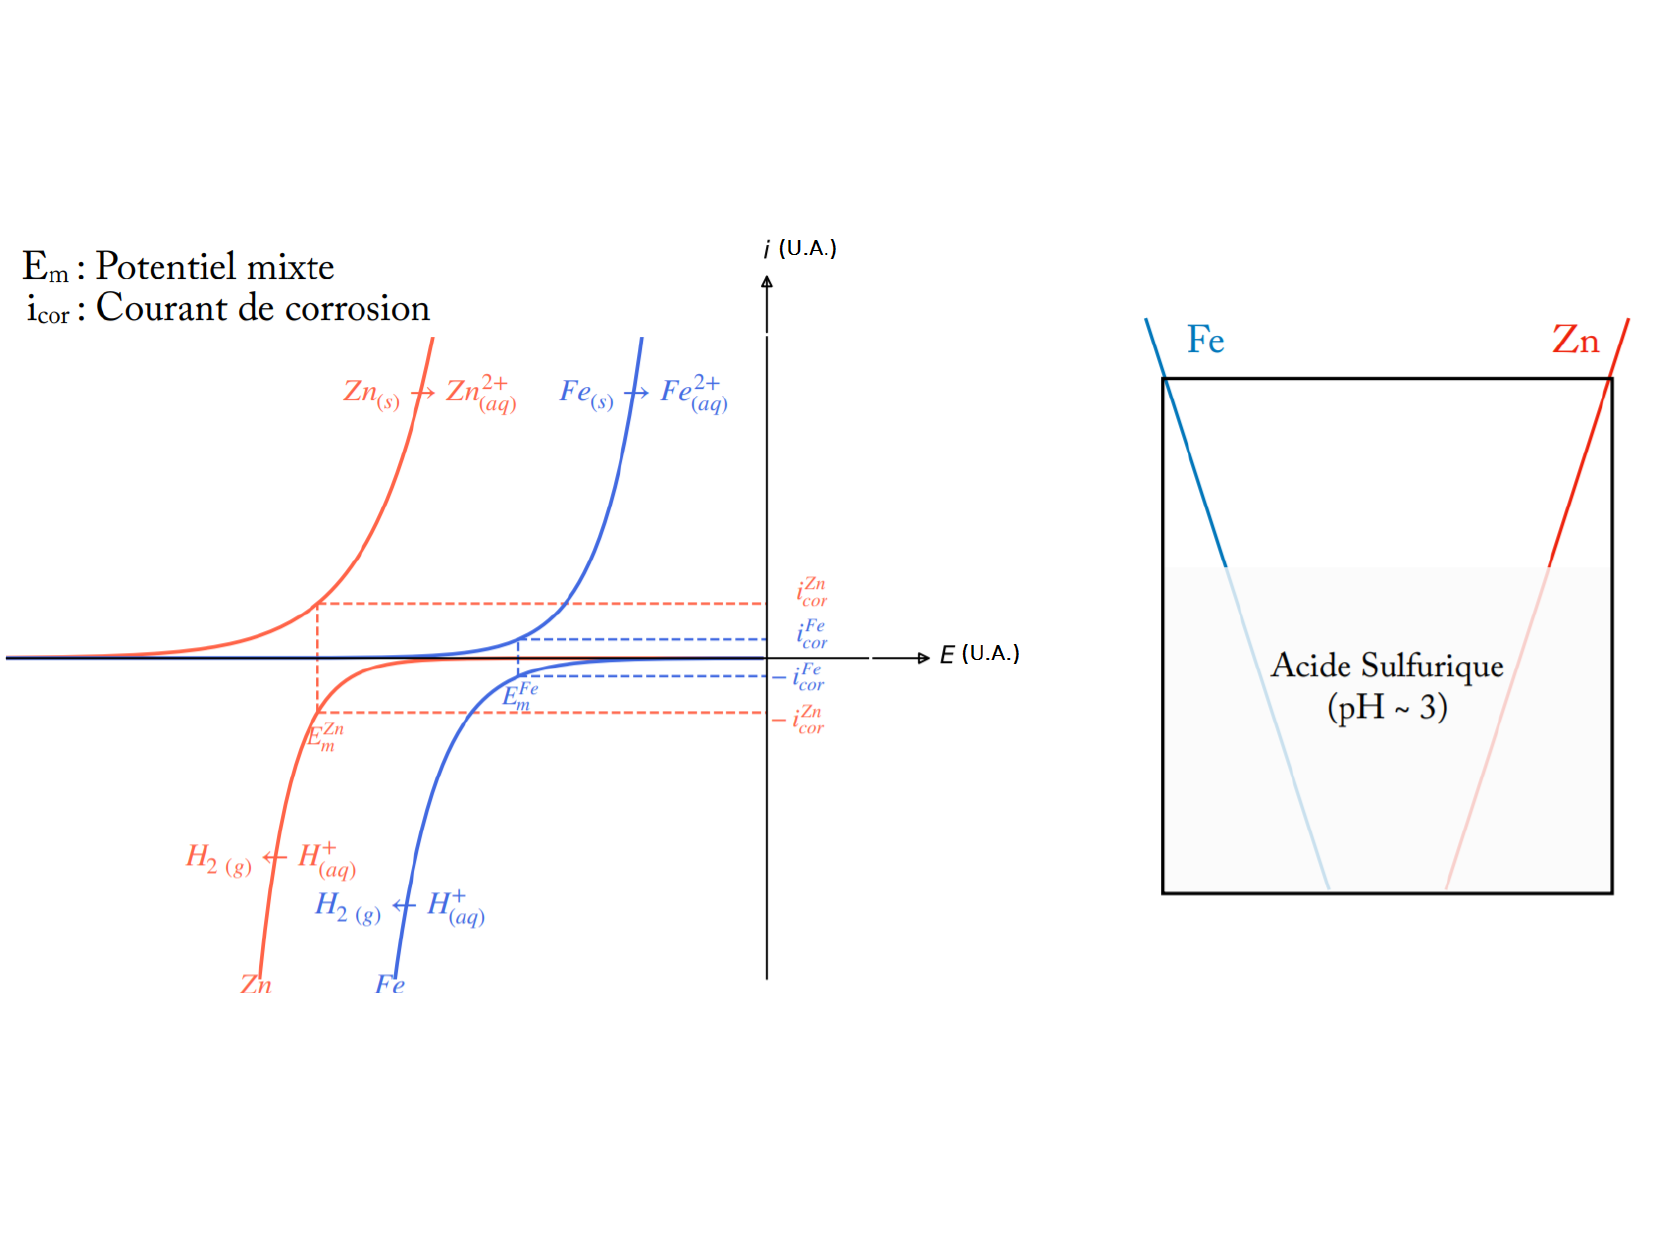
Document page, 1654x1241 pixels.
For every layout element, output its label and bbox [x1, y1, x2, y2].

picture [0, 236, 1654, 993]
